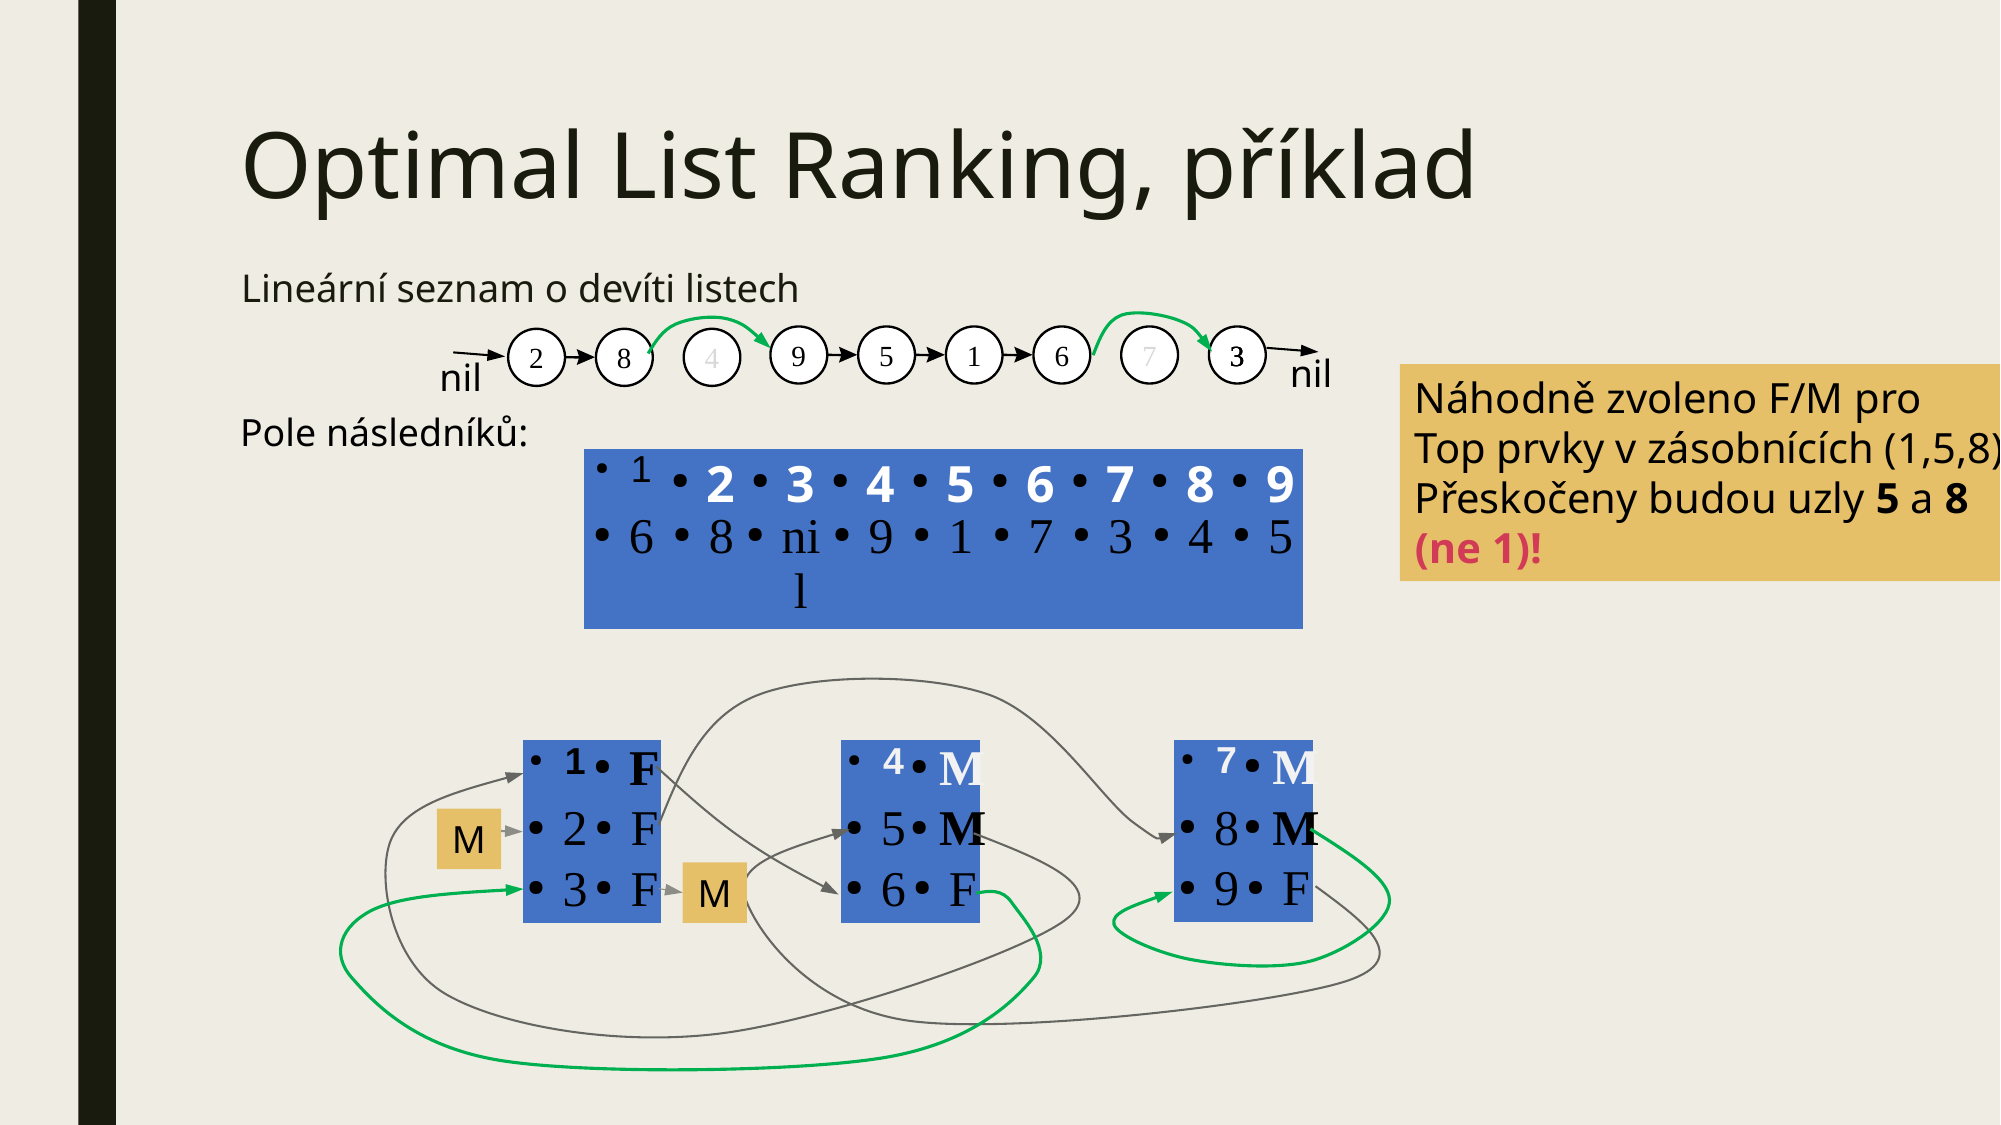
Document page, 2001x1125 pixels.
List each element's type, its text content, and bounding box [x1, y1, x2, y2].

text_box M [682, 862, 744, 923]
table_header 5 [903, 449, 983, 509]
table_header 1 [523, 740, 592, 801]
table_header 1 [584, 449, 663, 509]
text_box [926, 326, 1003, 384]
text_box Pole následníků: [225, 401, 1226, 462]
text_box M [436, 808, 498, 870]
table_cell 8 [663, 509, 743, 629]
text_box 5 [879, 337, 894, 372]
table_header 9 [1223, 449, 1303, 509]
title Optimal List Ranking, příklad [225, 112, 1801, 311]
text_box 8 [620, 359, 627, 367]
list Lineární seznam o devíti listech [216, 202, 1187, 318]
table_cell 5 [841, 801, 910, 862]
table_cell F [1244, 861, 1313, 922]
table_cell 5 [1223, 509, 1303, 629]
table_cell 8 [1174, 800, 1244, 861]
text_box Náhodně zvoleno F/M pro Top prvky v zásobnících (1,5,8) Přeskočeny budou uzly 5 a 8 (ne 1)! [1399, 364, 1976, 582]
table_cell F [910, 862, 980, 923]
text_box [683, 328, 741, 386]
table_cell 3 [523, 862, 592, 923]
table_cell M [910, 801, 980, 862]
text_box [1014, 326, 1091, 384]
text_box 9 [791, 337, 806, 372]
text_box 1 [967, 337, 982, 372]
text_box [1208, 326, 1266, 384]
table_cell 7 [983, 509, 1063, 629]
table_cell 6 [584, 509, 663, 629]
text_box 3 [1230, 337, 1245, 372]
text_box 6 [1058, 356, 1065, 365]
text_box 4 [705, 339, 720, 375]
table_cell 2 [523, 801, 592, 862]
table_header 7 [1063, 449, 1143, 509]
text_box nil [1274, 342, 1343, 403]
text_box [1121, 326, 1179, 384]
table_cell F [592, 862, 661, 923]
table_cell 6 [841, 862, 910, 923]
table_header 4 [823, 449, 903, 509]
text_box nil [424, 346, 493, 408]
text_box 8 [620, 350, 626, 357]
table_header 3 [743, 449, 823, 509]
table_header 2 [663, 449, 743, 509]
table_cell 9 [823, 509, 903, 629]
text_box 7 [1142, 337, 1157, 372]
table_header M [910, 740, 980, 801]
table_header 8 [1143, 449, 1223, 509]
table_header M [1244, 740, 1313, 800]
text_box [576, 328, 653, 386]
table_header 4 [841, 740, 910, 801]
text_box 8 [617, 339, 632, 375]
table_cell M [1244, 800, 1313, 861]
table_cell 4 [1143, 509, 1223, 629]
text_box [508, 328, 565, 386]
table_cell 3 [1063, 509, 1143, 629]
table_header 6 [983, 449, 1063, 509]
table_header F [592, 740, 661, 801]
text_box [838, 326, 915, 384]
text_box 6 [1055, 337, 1070, 372]
table_cell F [592, 801, 661, 862]
text_box [770, 326, 828, 384]
table_header 7 [1174, 740, 1244, 800]
table_cell nil [743, 509, 823, 629]
table_cell 1 [903, 509, 983, 629]
table_cell 9 [1174, 861, 1244, 922]
text_box 2 [529, 339, 544, 375]
